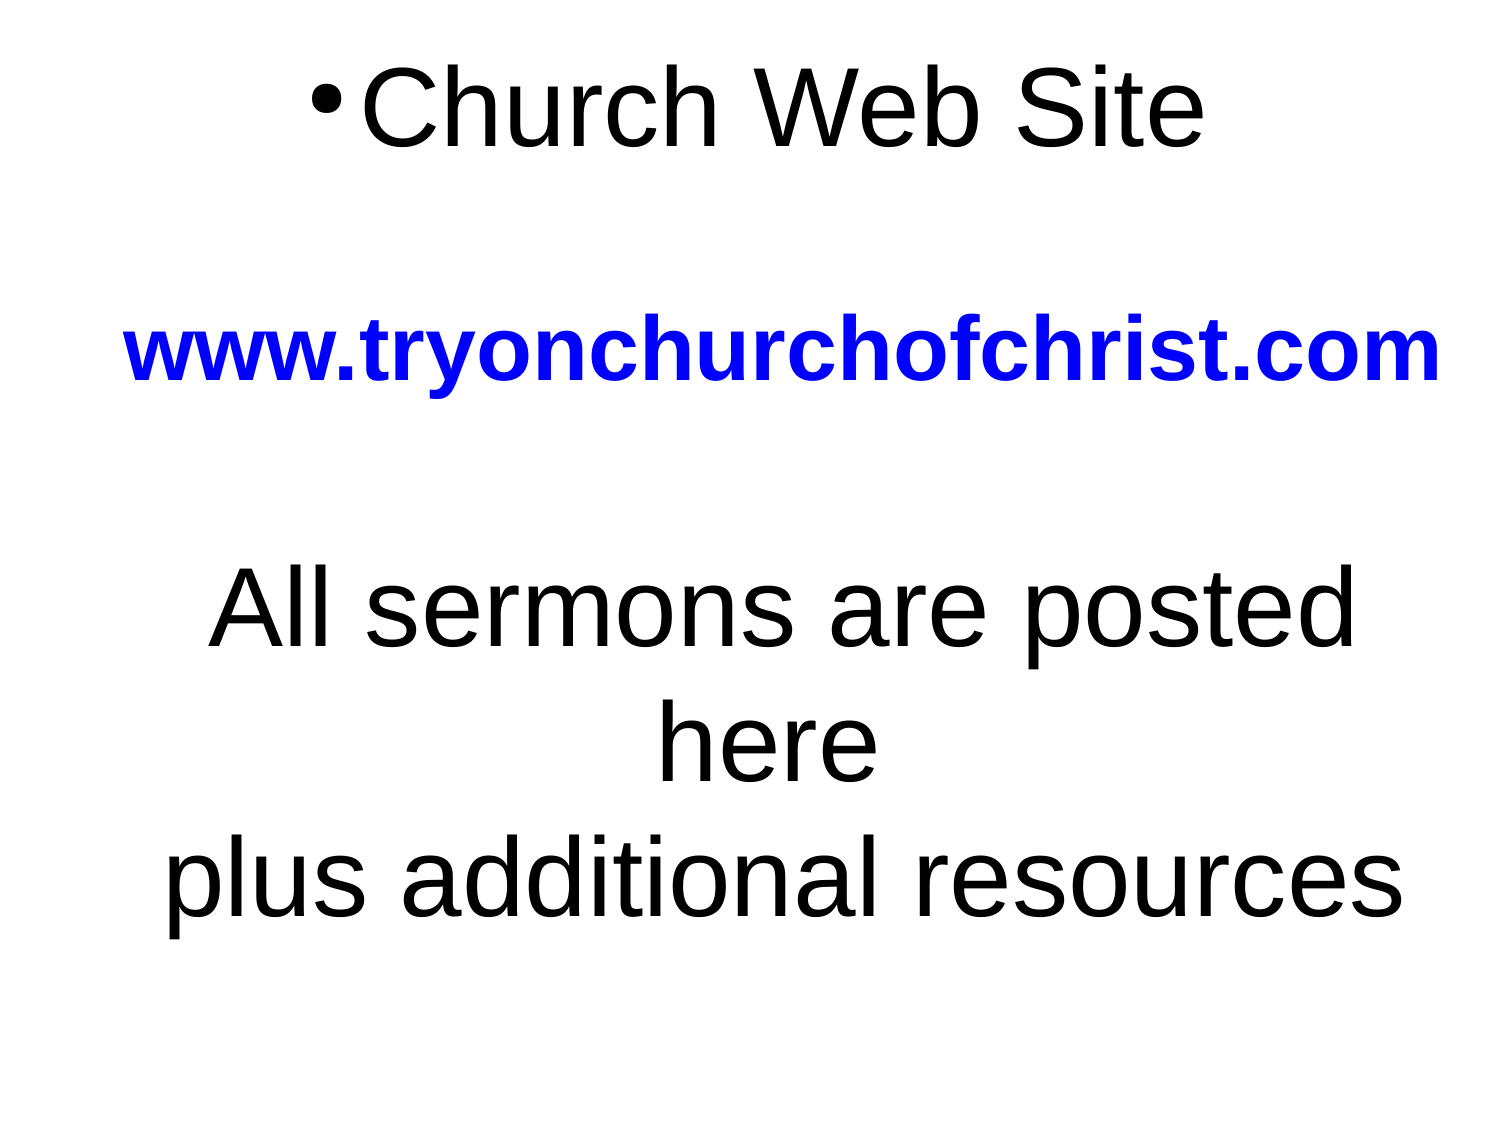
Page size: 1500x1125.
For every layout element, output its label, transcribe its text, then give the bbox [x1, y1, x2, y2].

list Church Web Site www.tryonchurchofchrist.com All sermons are posted here plus additional resources [34, 34, 1463, 1123]
